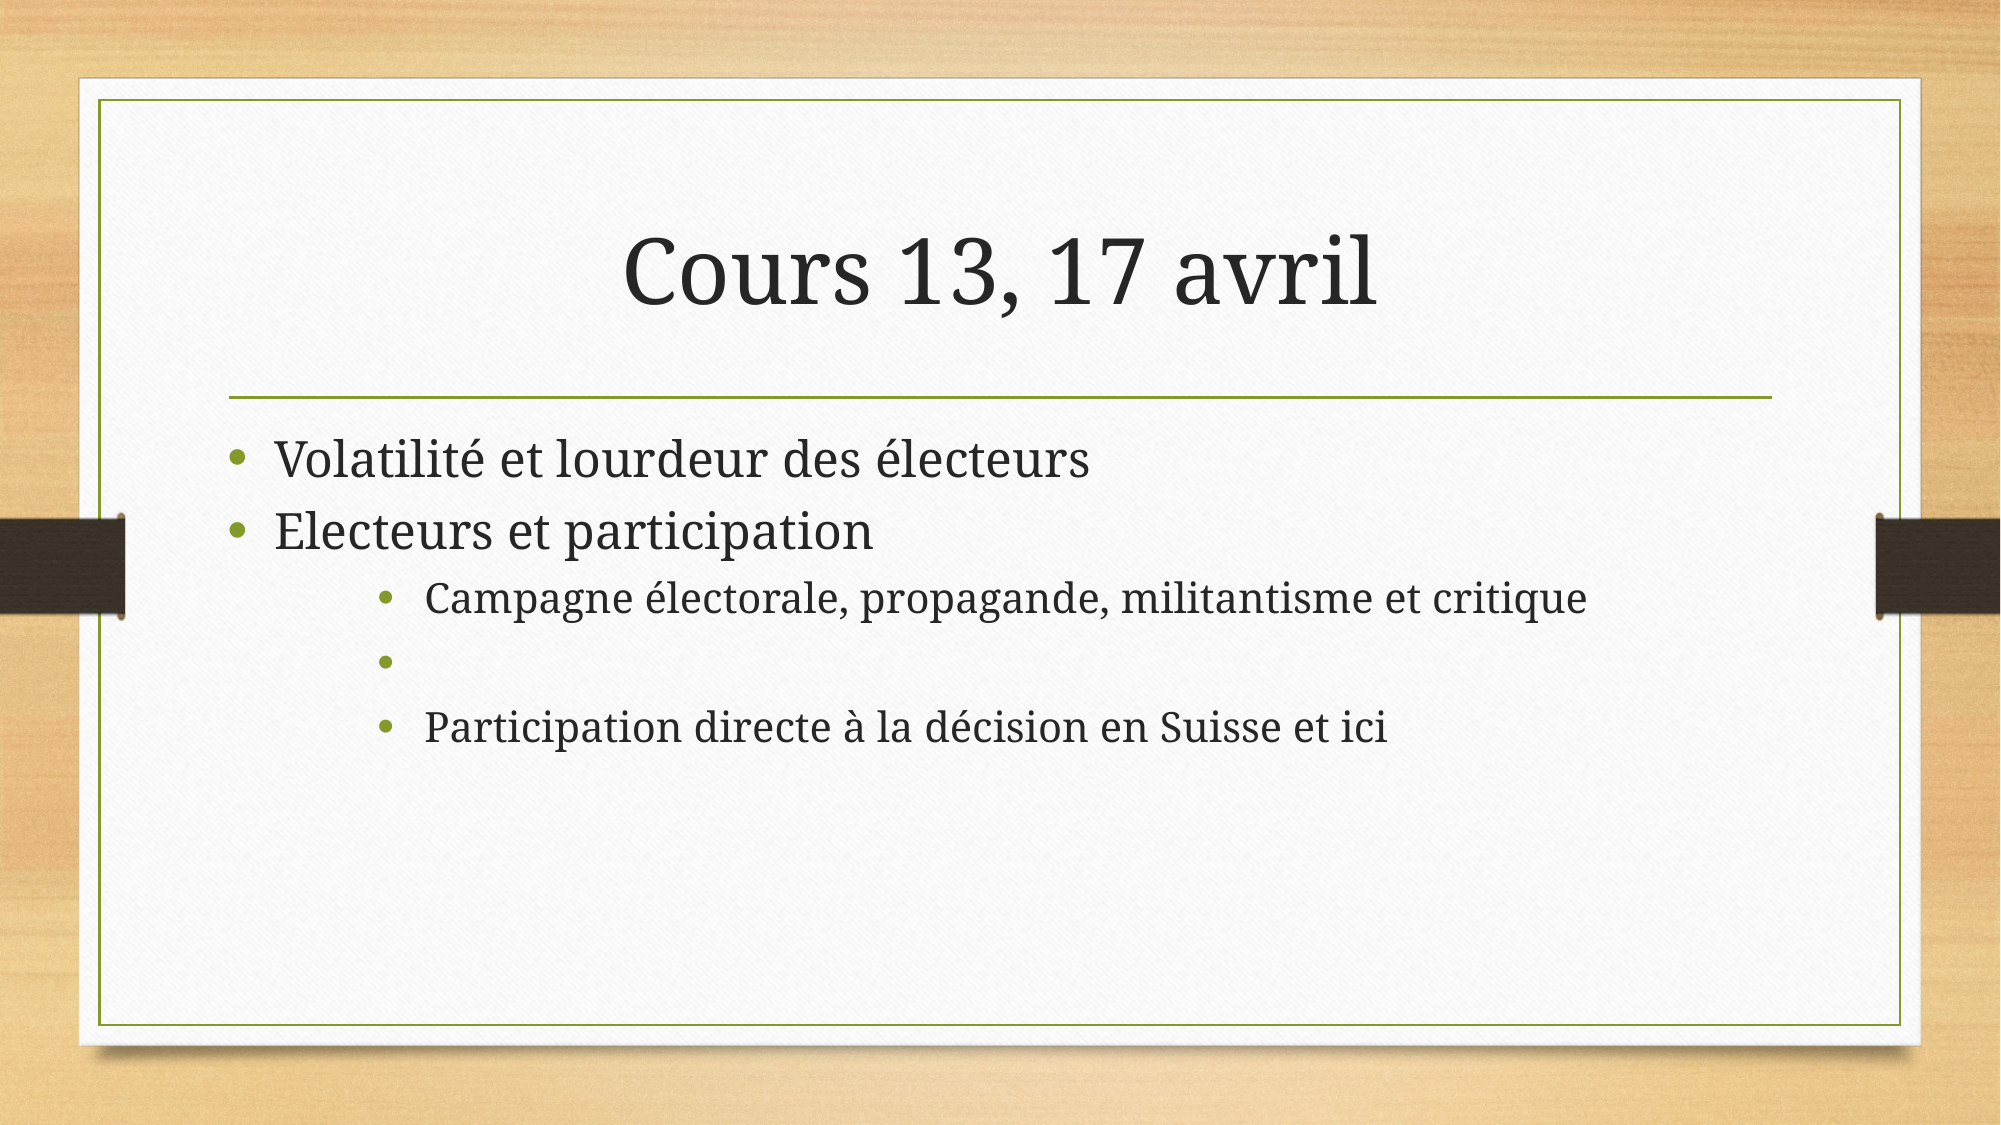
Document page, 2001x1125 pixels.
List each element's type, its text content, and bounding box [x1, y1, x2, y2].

list Volatilité et lourdeur des électeurs Electeurs et participation Campagne électorale, propagande, militantisme et critique Participation directe à la décision en Suisse et ici [212, 419, 1788, 964]
title Cours 13, 17 avril [212, 161, 1788, 376]
